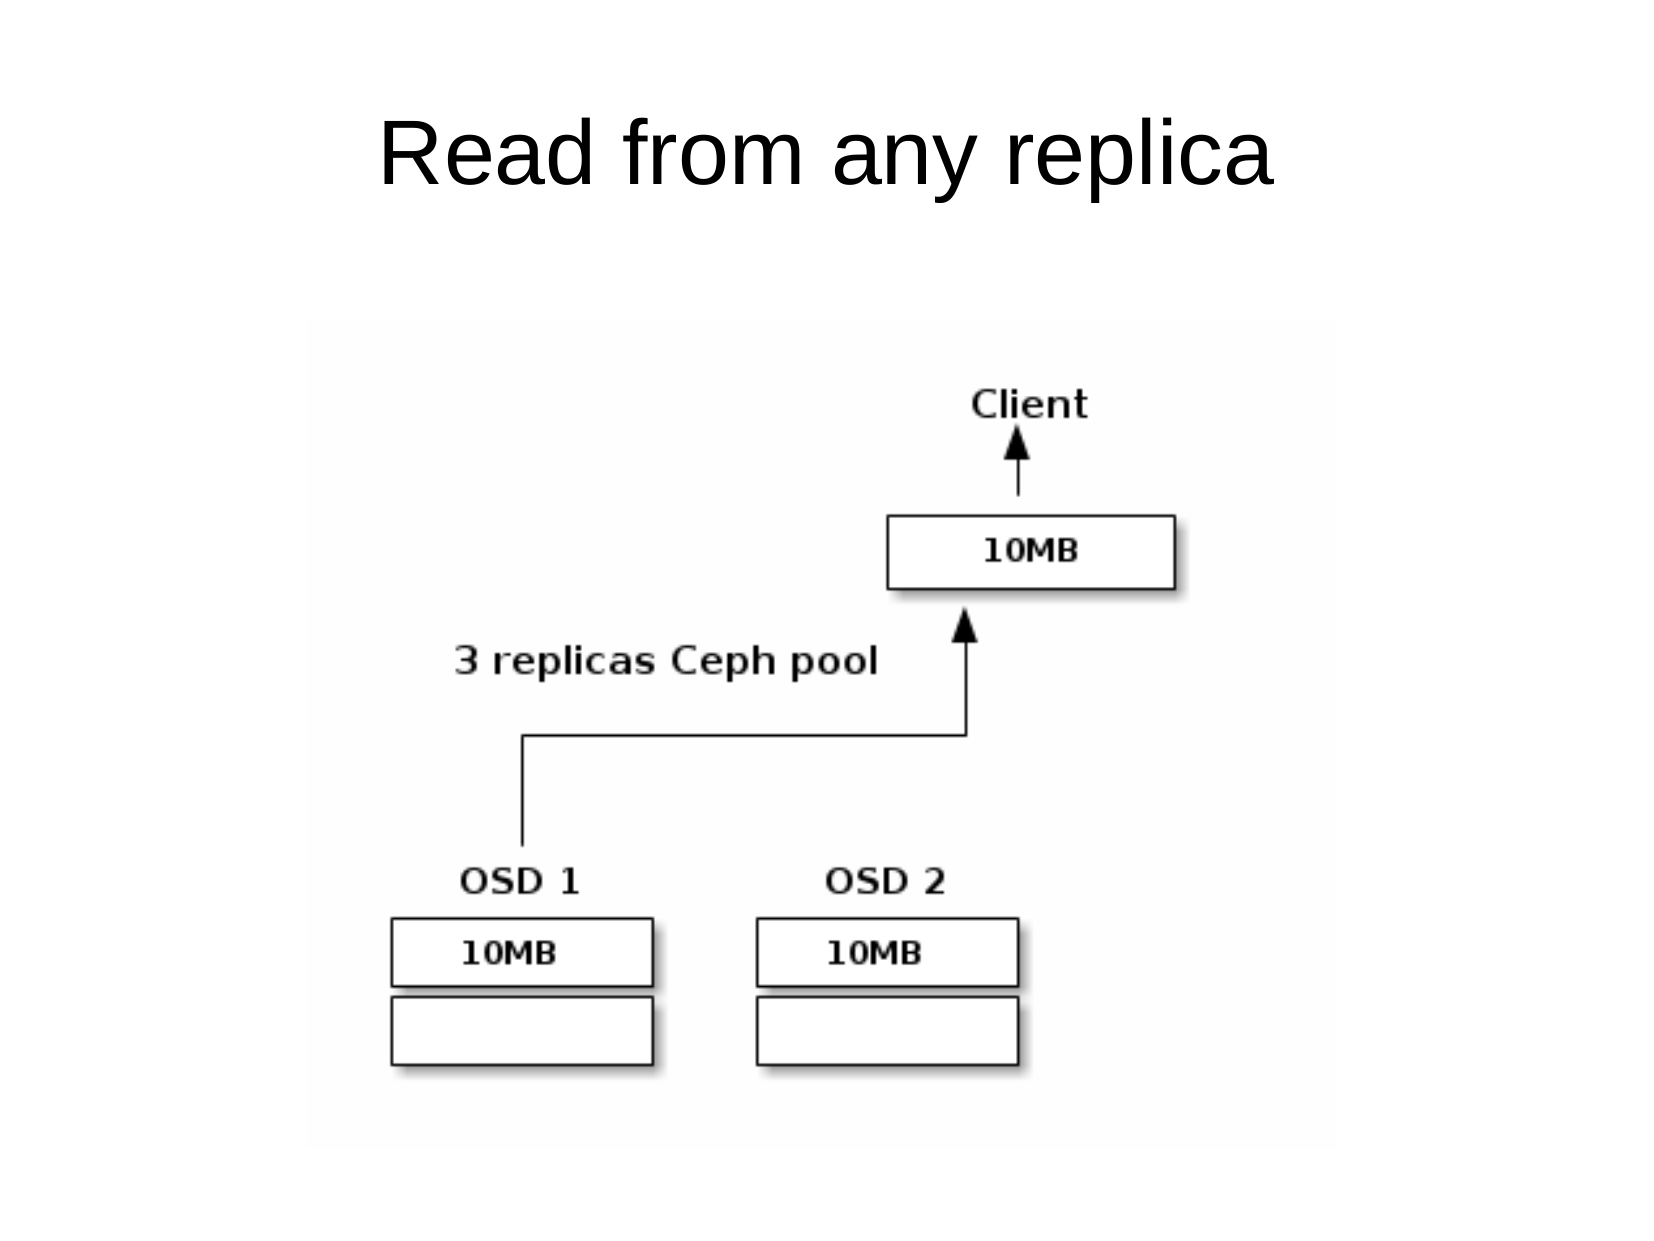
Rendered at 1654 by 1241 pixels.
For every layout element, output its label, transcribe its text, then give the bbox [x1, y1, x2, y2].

picture [300, 314, 1344, 1156]
title Read from any replica [82, 49, 1571, 257]
